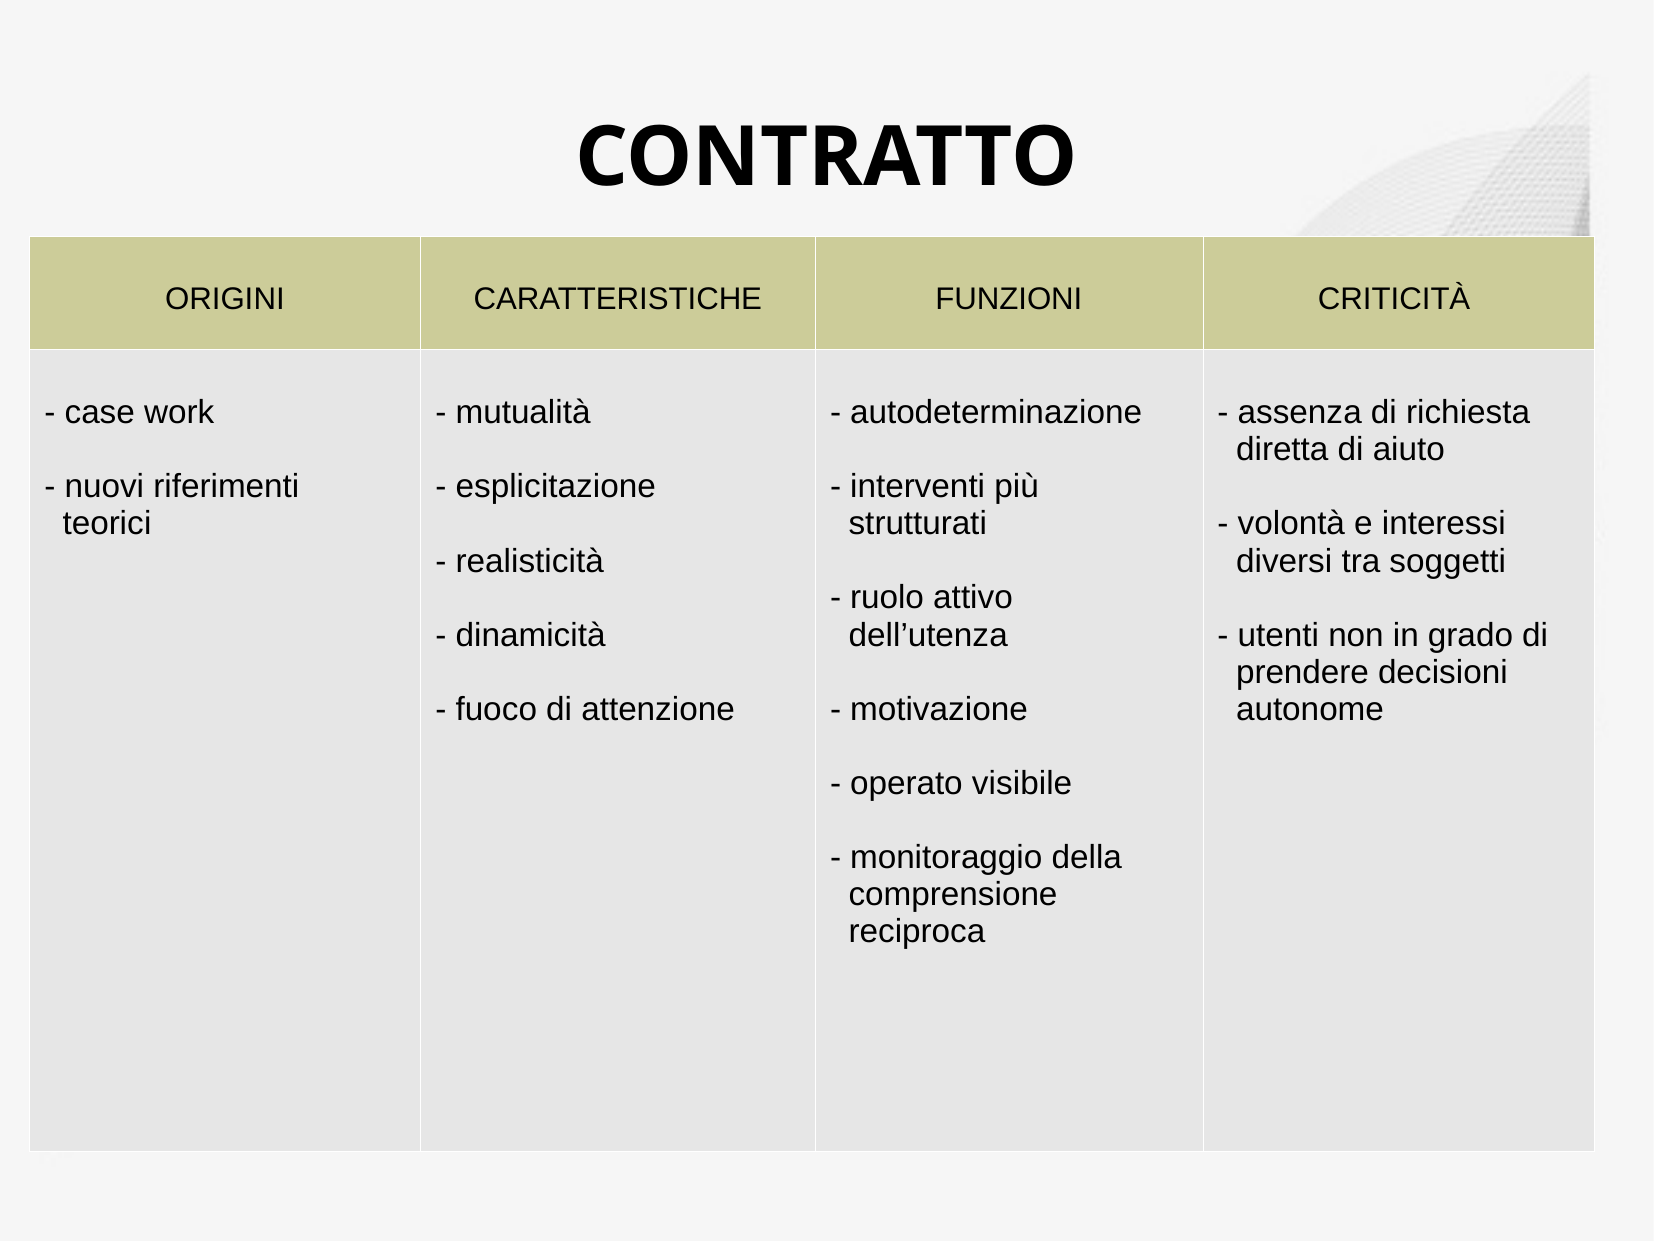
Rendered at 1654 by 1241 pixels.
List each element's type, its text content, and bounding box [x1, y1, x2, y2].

table_header ORIGINI [30, 237, 420, 349]
table_header CARATTERISTICHE [421, 237, 815, 349]
table_header CRITICITÀ [1204, 237, 1594, 349]
table_cell - autodeterminazione - interventi più strutturati - ruolo attivo dell’utenza - motivazione - operato visibile - monitoraggio della comprensione reciproca [816, 350, 1203, 1151]
table_cell - case work - nuovi riferimenti teorici [30, 350, 420, 1151]
picture [0, 0, 1654, 1241]
table_cell - mutualità - esplicitazione - realisticità - dinamicità - fuoco di attenzione [421, 350, 815, 1151]
table_cell - assenza di richiesta diretta di aiuto - volontà e interessi diversi tra soggetti - utenti non in grado di prendere decisioni autonome [1204, 350, 1594, 1151]
title CONTRATTO [82, 49, 1571, 236]
table_header FUNZIONI [816, 237, 1203, 349]
